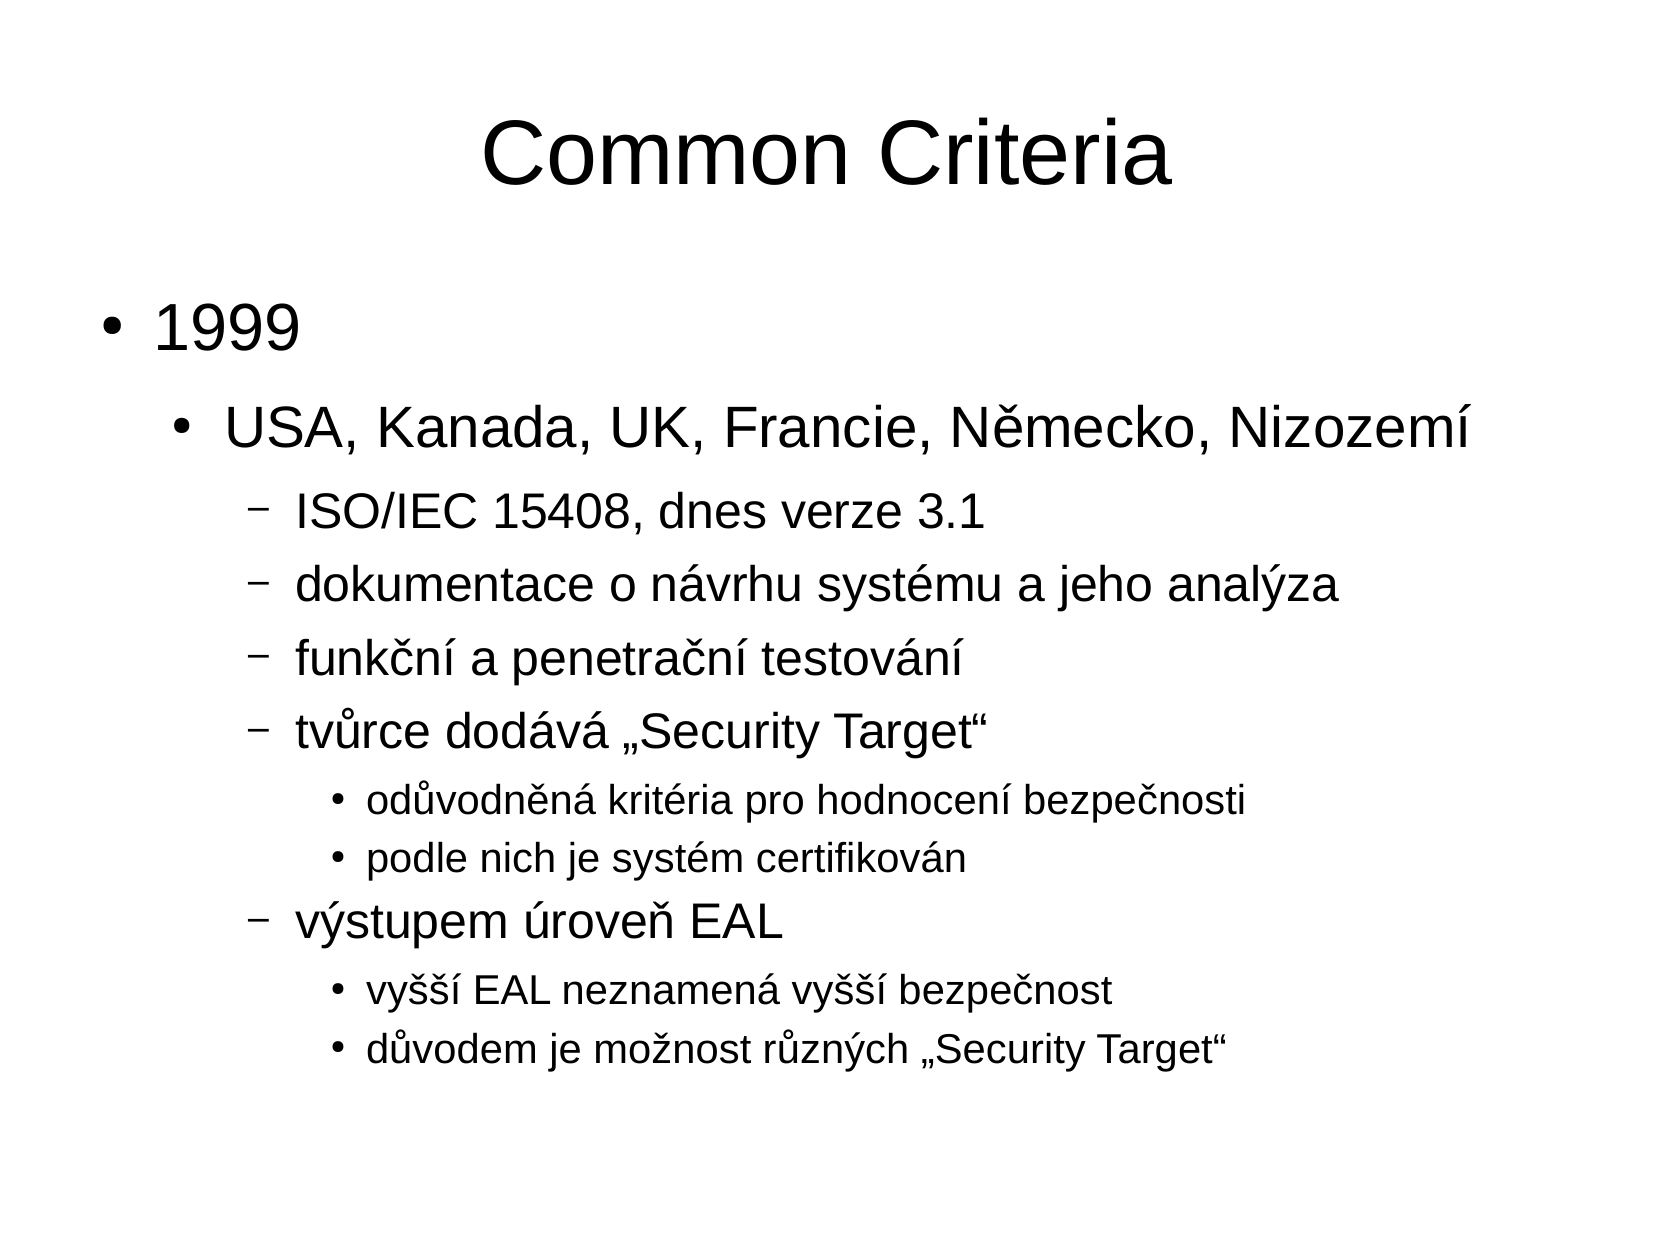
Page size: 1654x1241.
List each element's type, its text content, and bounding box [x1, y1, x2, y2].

title Common Criteria [82, 49, 1571, 257]
list 1999 USA, Kanada, UK, Francie, Německo, Nizozemí ISO/IEC 15408, dnes verze 3.1 dokumentace o návrhu systému a jeho analýza funkční a penetrační testování tvůrce dodává „Security Target“ odůvodněná kritéria pro hodnocení bezpečnosti podle nich je systém certifikován výstupem úroveň EAL vyšší EAL neznamená vyšší bezpečnost důvodem je možnost různých „Security Target“ [82, 290, 1571, 1109]
